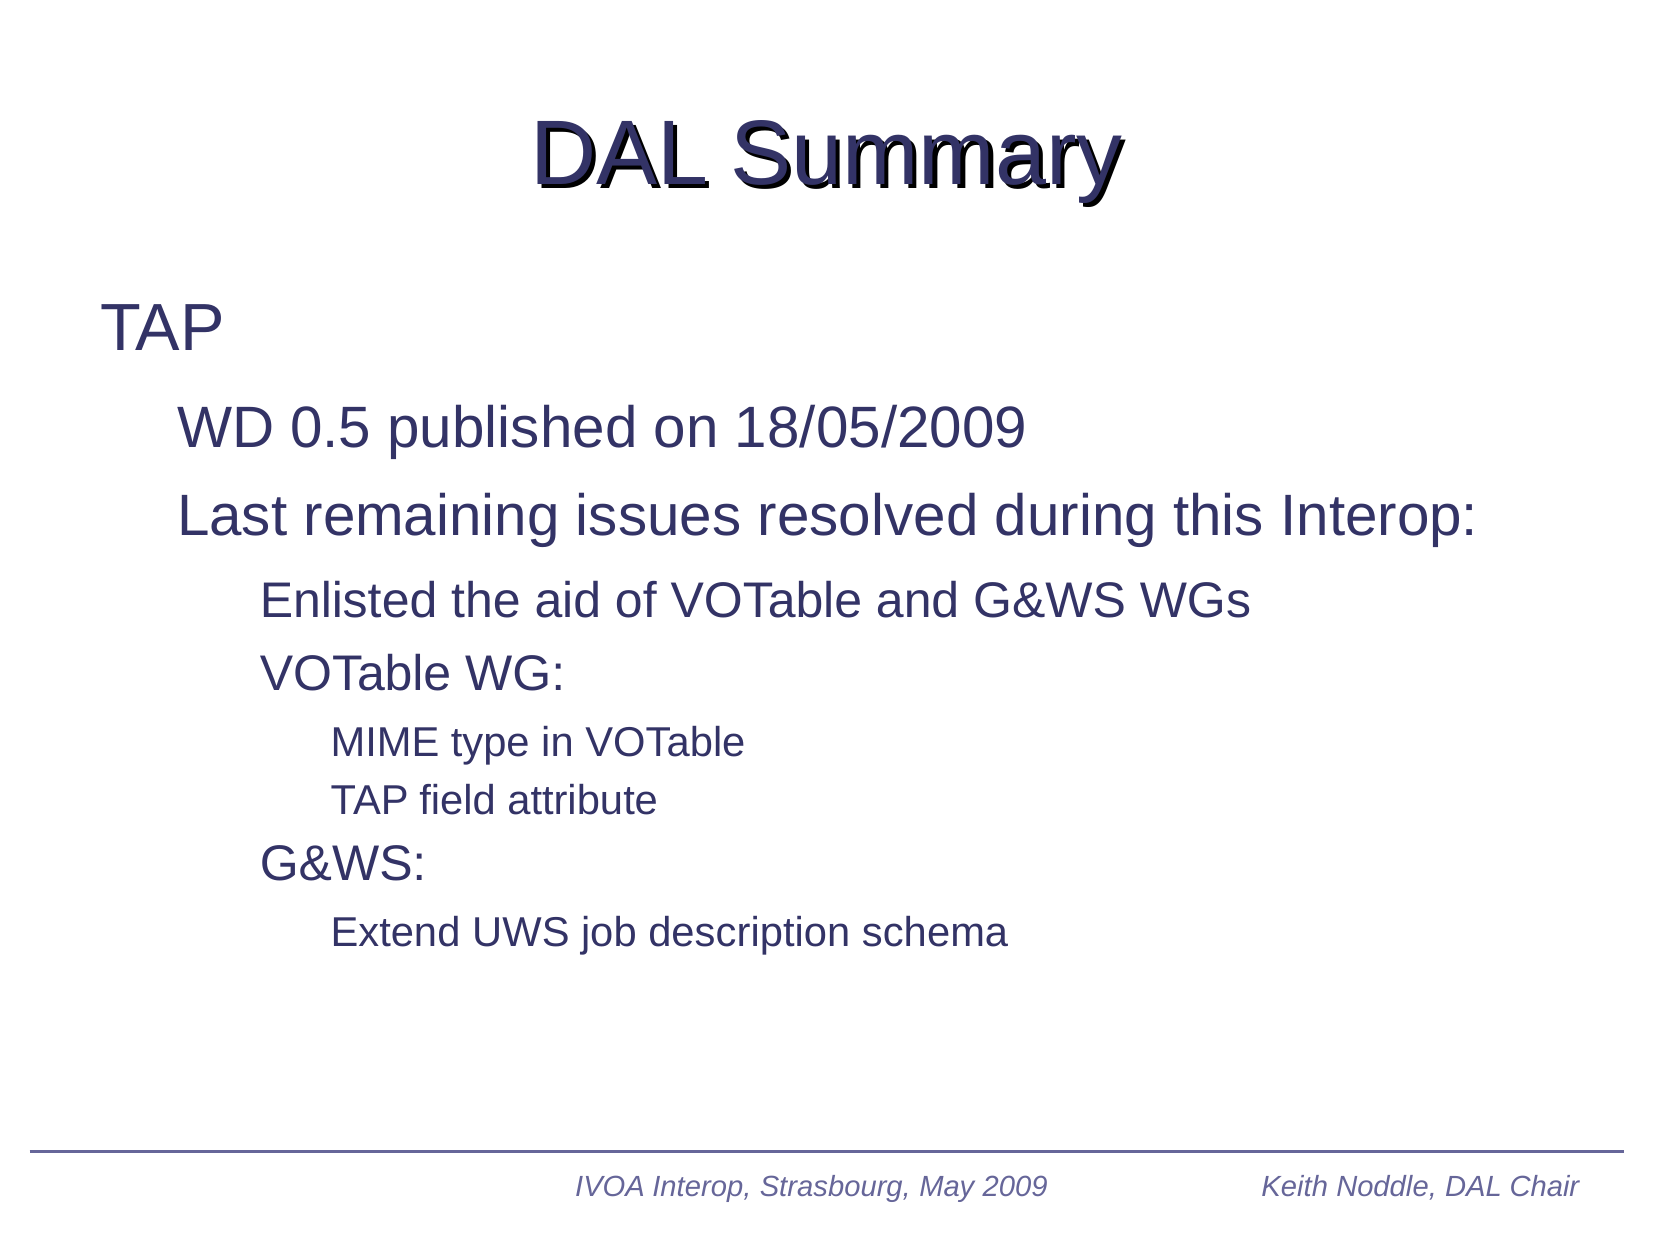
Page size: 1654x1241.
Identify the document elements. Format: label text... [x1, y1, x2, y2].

list TAP WD 0.5 published on 18/05/2009 Last remaining issues resolved during this Interop: Enlisted the aid of VOTable and G&WS WGs VOTable WG: MIME type in VOTable TAP field attribute G&WS: Extend UWS job description schema [82, 290, 1571, 1094]
title DAL Summary [82, 56, 1571, 250]
